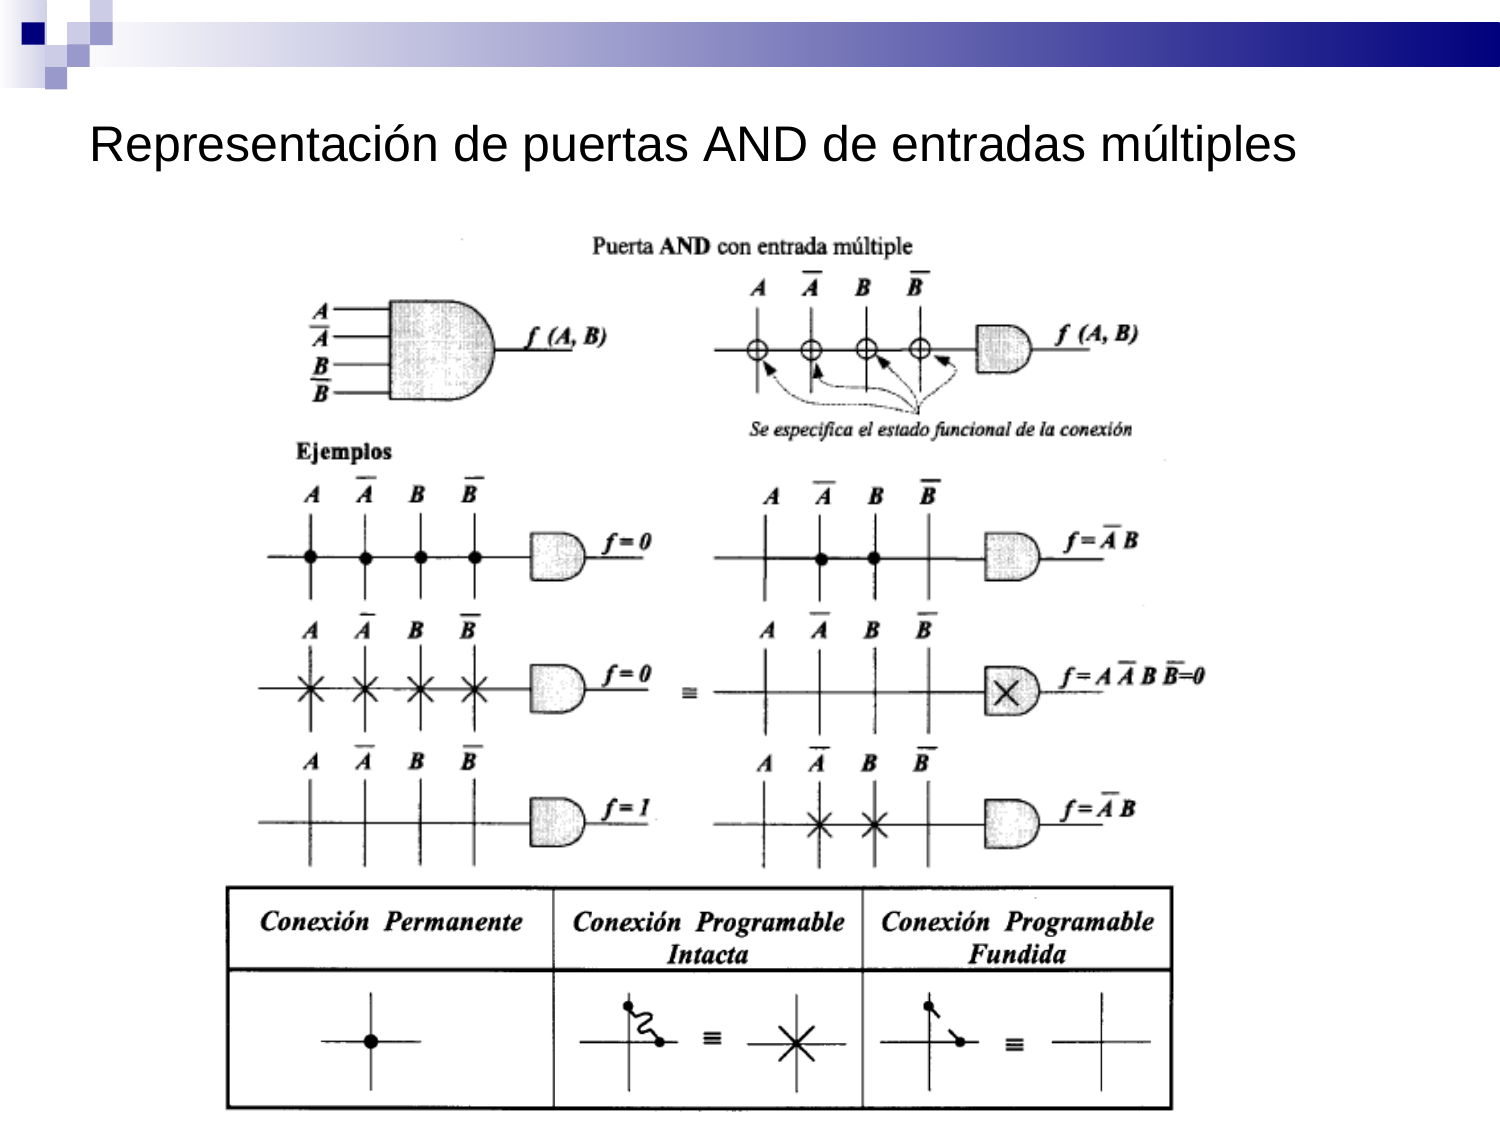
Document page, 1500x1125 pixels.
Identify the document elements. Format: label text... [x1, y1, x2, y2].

picture [183, 219, 1247, 871]
title Representación de puertas AND de entradas múltiples [74, 74, 1425, 209]
picture [206, 879, 1200, 1125]
